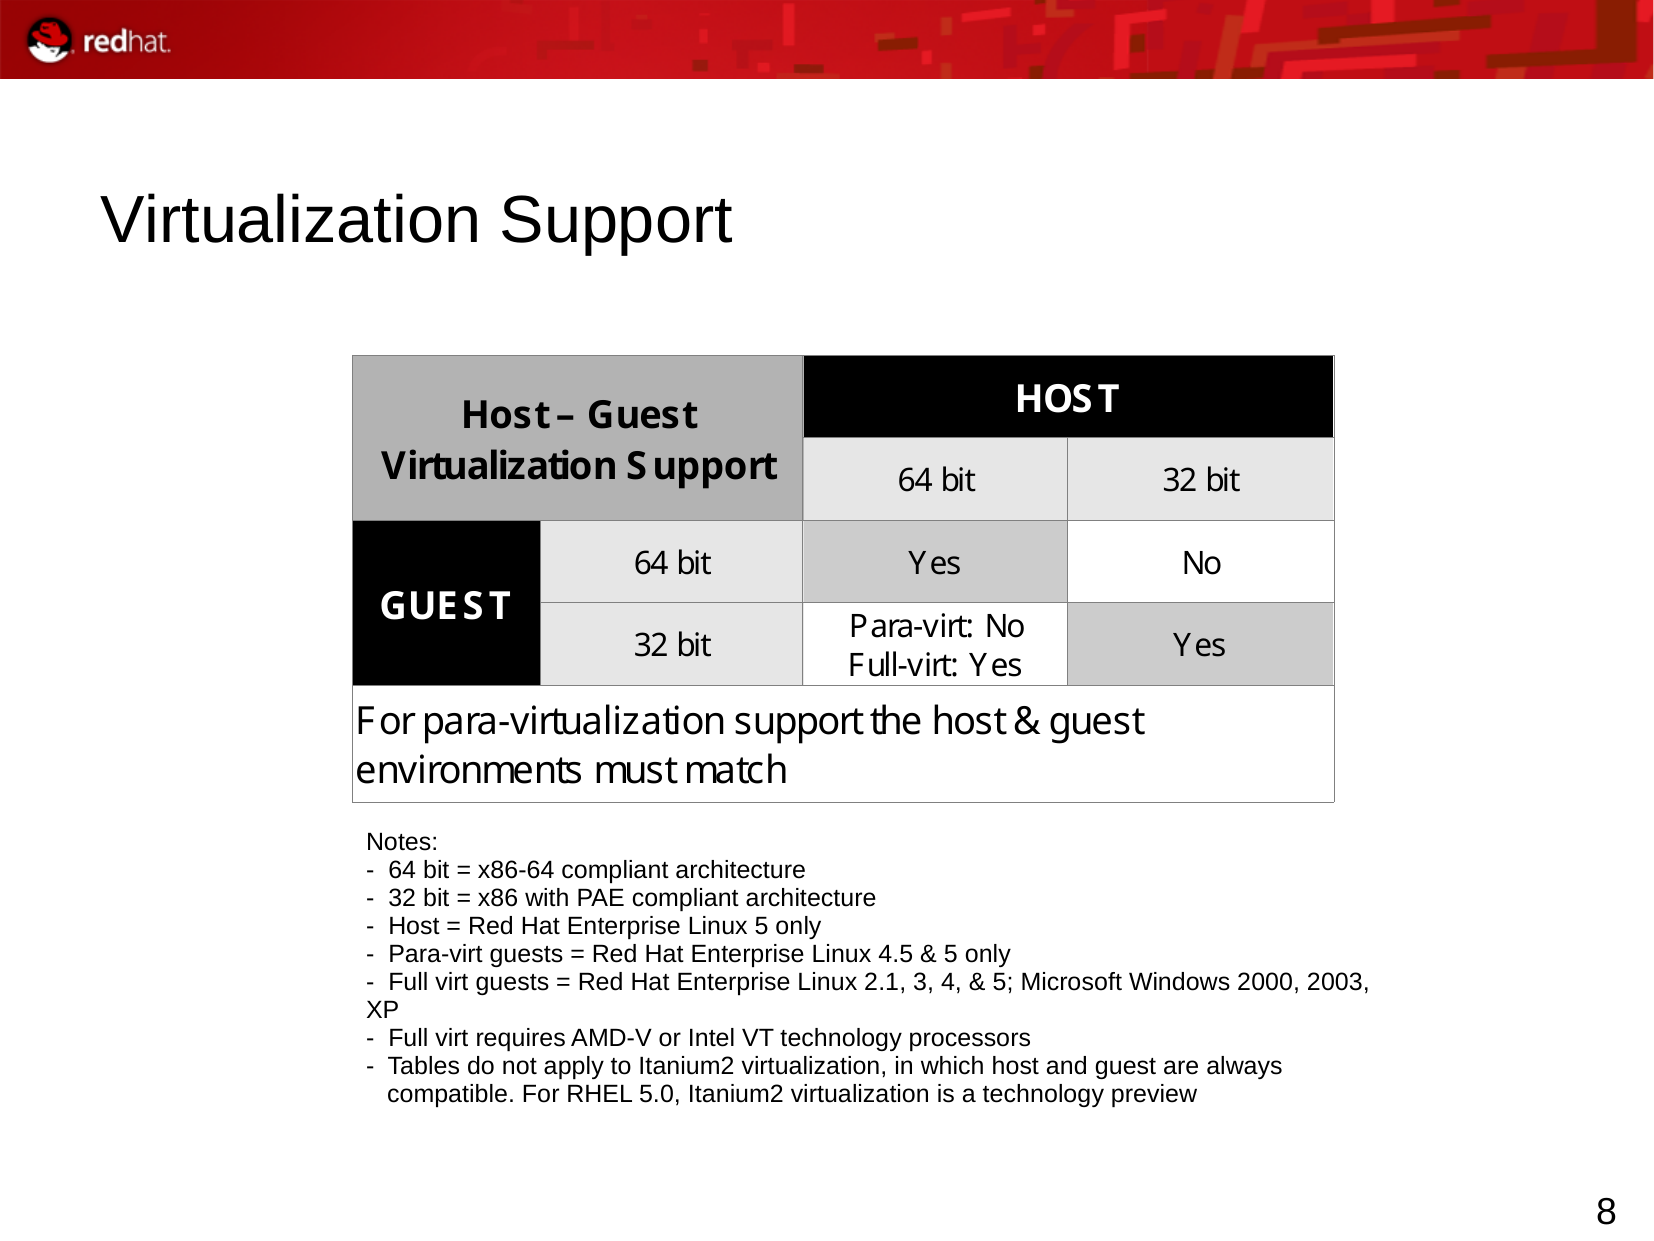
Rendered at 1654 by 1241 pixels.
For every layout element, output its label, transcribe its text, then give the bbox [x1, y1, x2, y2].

chart [352, 354, 1337, 806]
picture [0, 0, 1654, 79]
text_box Notes: - 64 bit = x86-64 compliant architecture - 32 bit = x86 with PAE compliant architecture - Host = Red Hat Enterprise Linux 5 only - Para-virt guests = Red Hat Enterprise Linux 4.5 & 5 only - Full virt guests = Red Hat Enterprise Linux 2.1, 3, 4, & 5; Microsoft Windows 2000, 2003, XP - Full virt requires AMD-V or Intel VT technology processors - Tables do not apply to Itanium2 virtualization, in which host and guest are always compatible. For RHEL 5.0, Itanium2 virtualization is a technology preview [351, 820, 1423, 1116]
title Virtualization Support [100, 164, 1506, 275]
